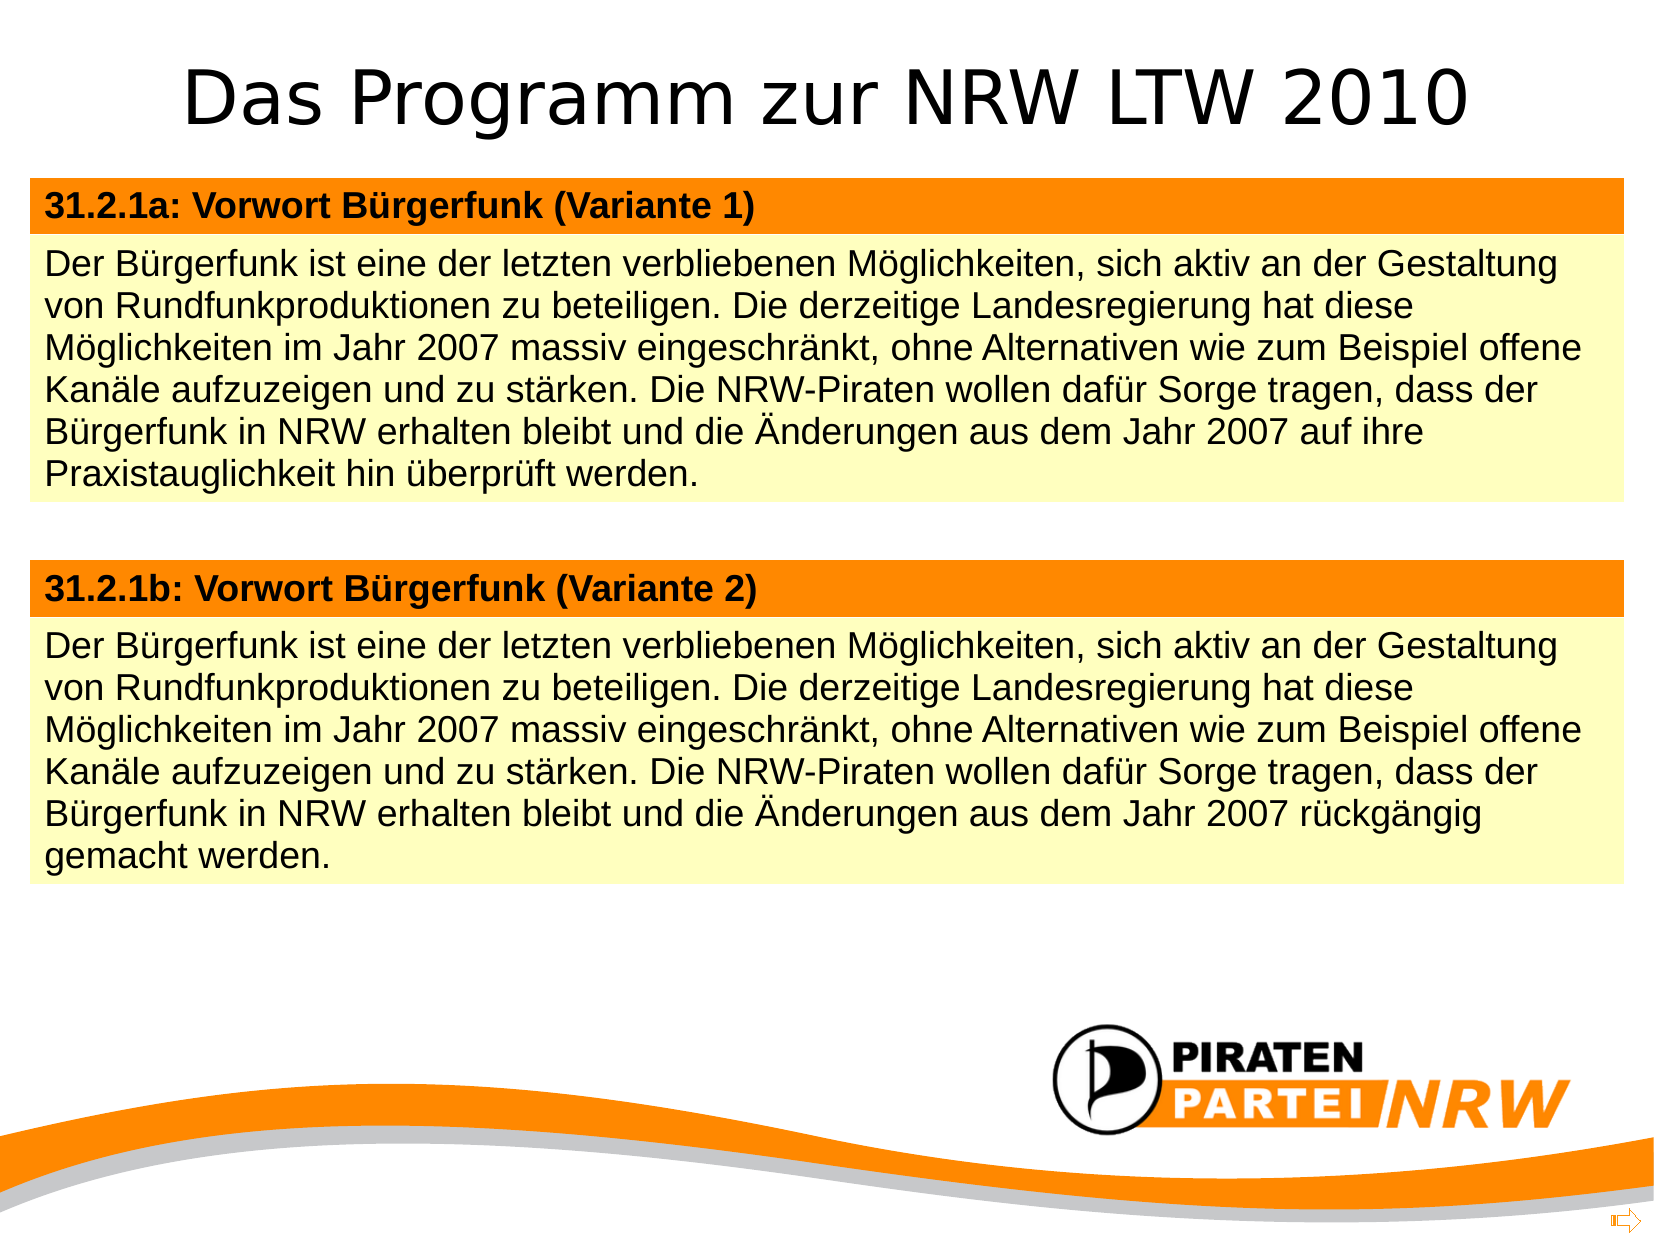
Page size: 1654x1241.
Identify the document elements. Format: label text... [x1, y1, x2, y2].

table_cell Der Bürgerfunk ist eine der letzten verbliebenen Möglichkeiten, sich aktiv an der Gestaltung von Rundfunkproduktionen zu beteiligen. Die derzeitige Landesregierung hat diese Möglichkeiten im Jahr 2007 massiv eingeschränkt, ohne Alternativen wie zum Beispiel offene Kanäle aufzuzeigen und zu stärken. Die NRW-Piraten wollen dafür Sorge tragen, dass der Bürgerfunk in NRW erhalten bleibt und die Änderungen aus dem Jahr 2007 rückgängig gemacht werden. [30, 618, 1624, 884]
picture [1045, 1021, 1579, 1140]
title Das Programm zur NRW LTW 2010 [82, 54, 1571, 143]
table_header 31.2.1a: Vorwort Bürgerfunk (Variante 1) [30, 178, 1624, 234]
table_cell 31.2.1b: Vorwort Bürgerfunk (Variante 2) [30, 560, 1624, 617]
table_cell [30, 503, 1624, 559]
table_cell Der Bürgerfunk ist eine der letzten verbliebenen Möglichkeiten, sich aktiv an der Gestaltung von Rundfunkproduktionen zu beteiligen. Die derzeitige Landesregierung hat diese Möglichkeiten im Jahr 2007 massiv eingeschränkt, ohne Alternativen wie zum Beispiel offene Kanäle aufzuzeigen und zu stärken. Die NRW-Piraten wollen dafür Sorge tragen, dass der Bürgerfunk in NRW erhalten bleibt und die Änderungen aus dem Jahr 2007 auf ihre Praxistauglichkeit hin überprüft werden. [30, 235, 1624, 502]
